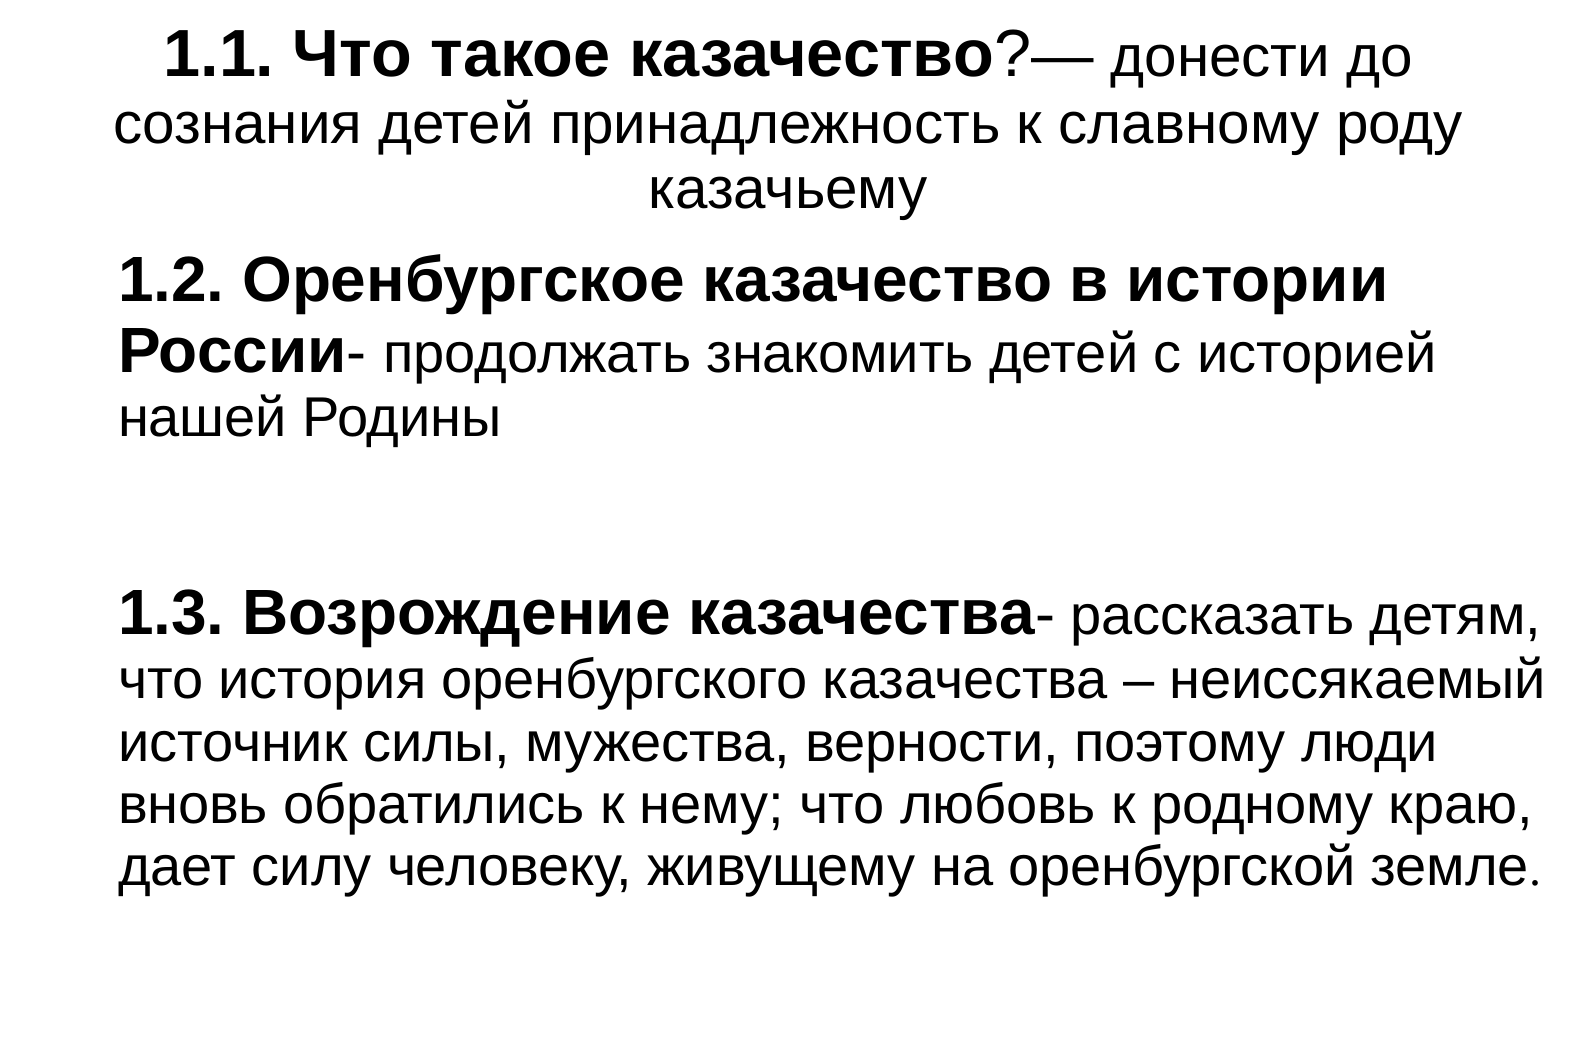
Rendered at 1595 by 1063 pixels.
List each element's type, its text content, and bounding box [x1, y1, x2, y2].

title 1.1. Что такое казачество?— донести до сознания детей принадлежность к славному роду казачьему [70, 16, 1506, 221]
subtitle 1.2. Оренбургское казачество в истории России- продолжать знакомить детей с историей нашей Родины 1.3. Возрождение казачества- рассказать детям, что история оренбургского казачества – неиссякаемый источник силы, мужества, верности, поэтому люди вновь обратились к нему; что любовь к родному краю, дает силу человеку, живущему на оренбургской земле. [118, 243, 1554, 945]
